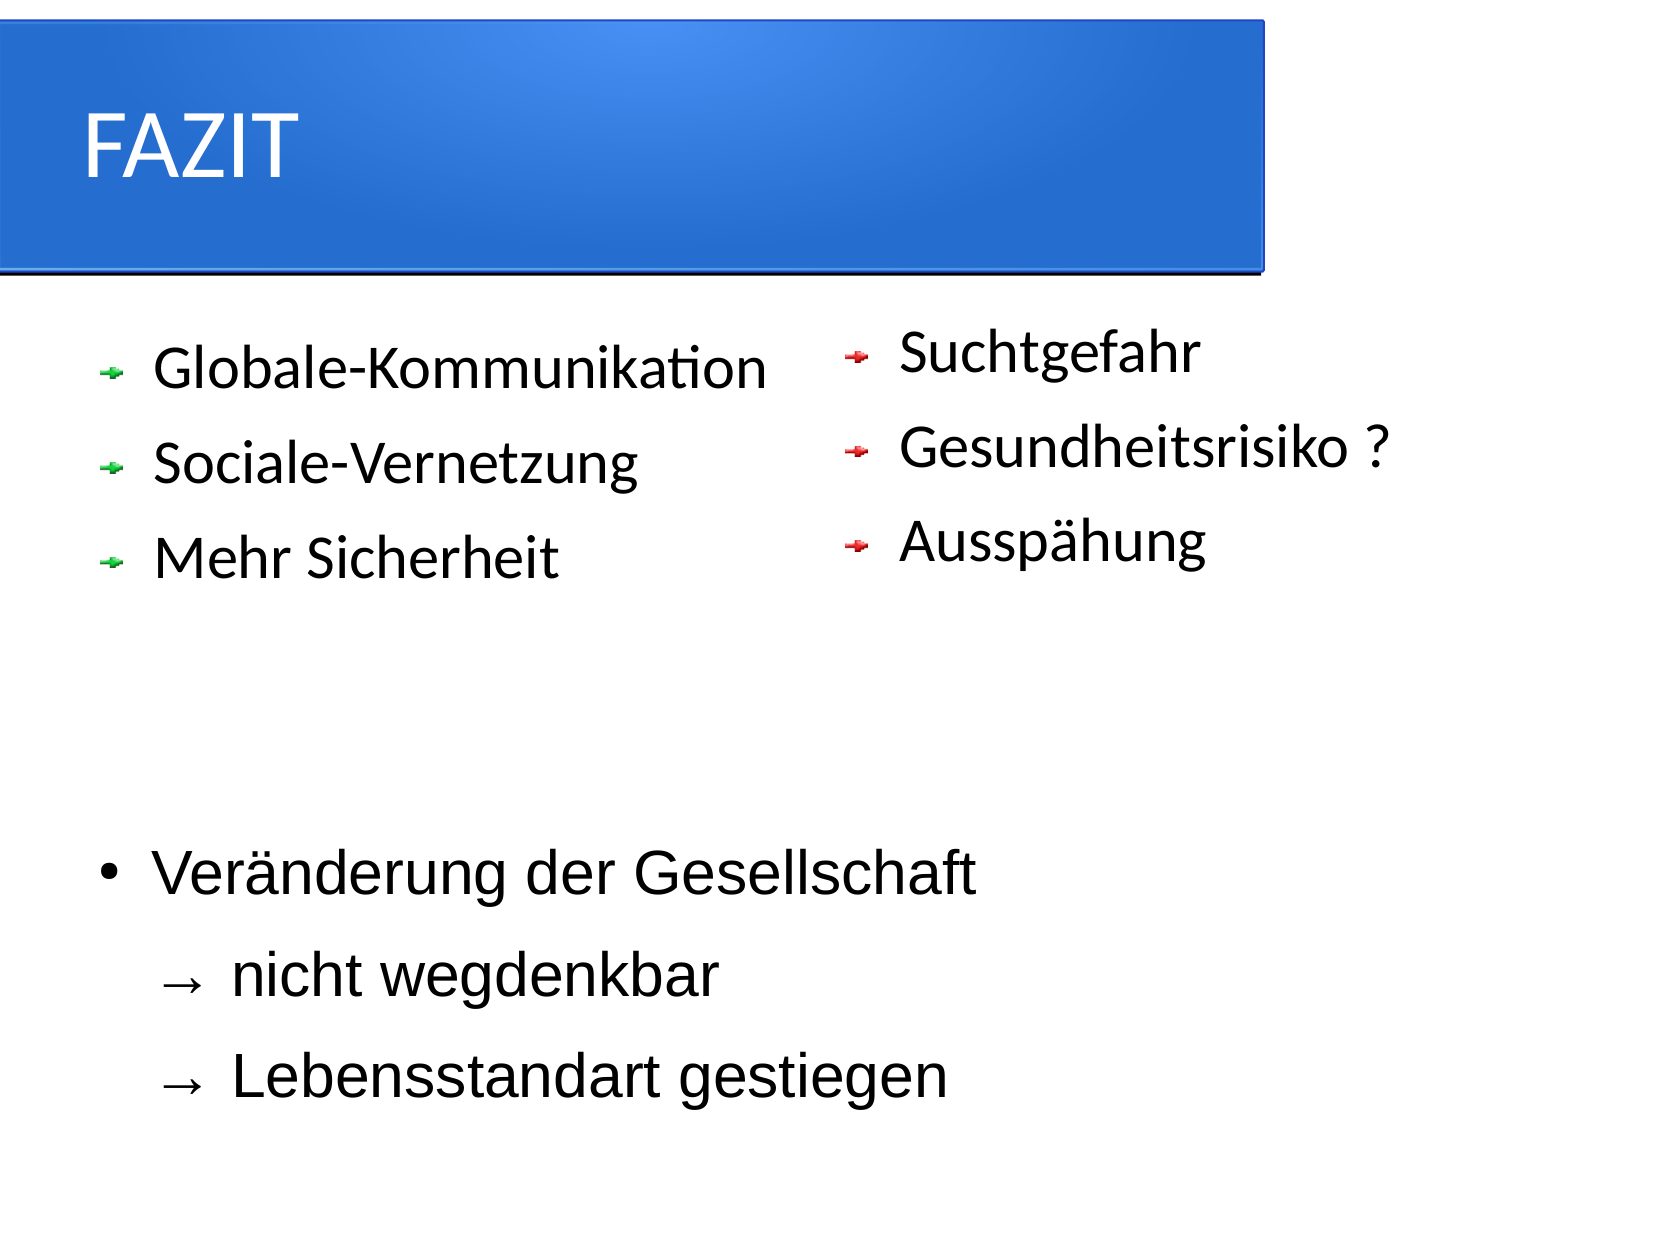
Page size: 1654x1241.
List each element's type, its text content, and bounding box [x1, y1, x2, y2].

list Suchtgefahr Gesundheitsrisiko ? Ausspähung [828, 325, 1539, 733]
list Veränderung der Gesellschaft → nicht wegdenkbar → Lebensstandart gestiegen [80, 838, 1536, 1182]
list Globale-Kommunikation Sociale-Vernetzung Mehr Sicherheit [82, 341, 793, 686]
title FAZIT [82, 49, 1250, 257]
